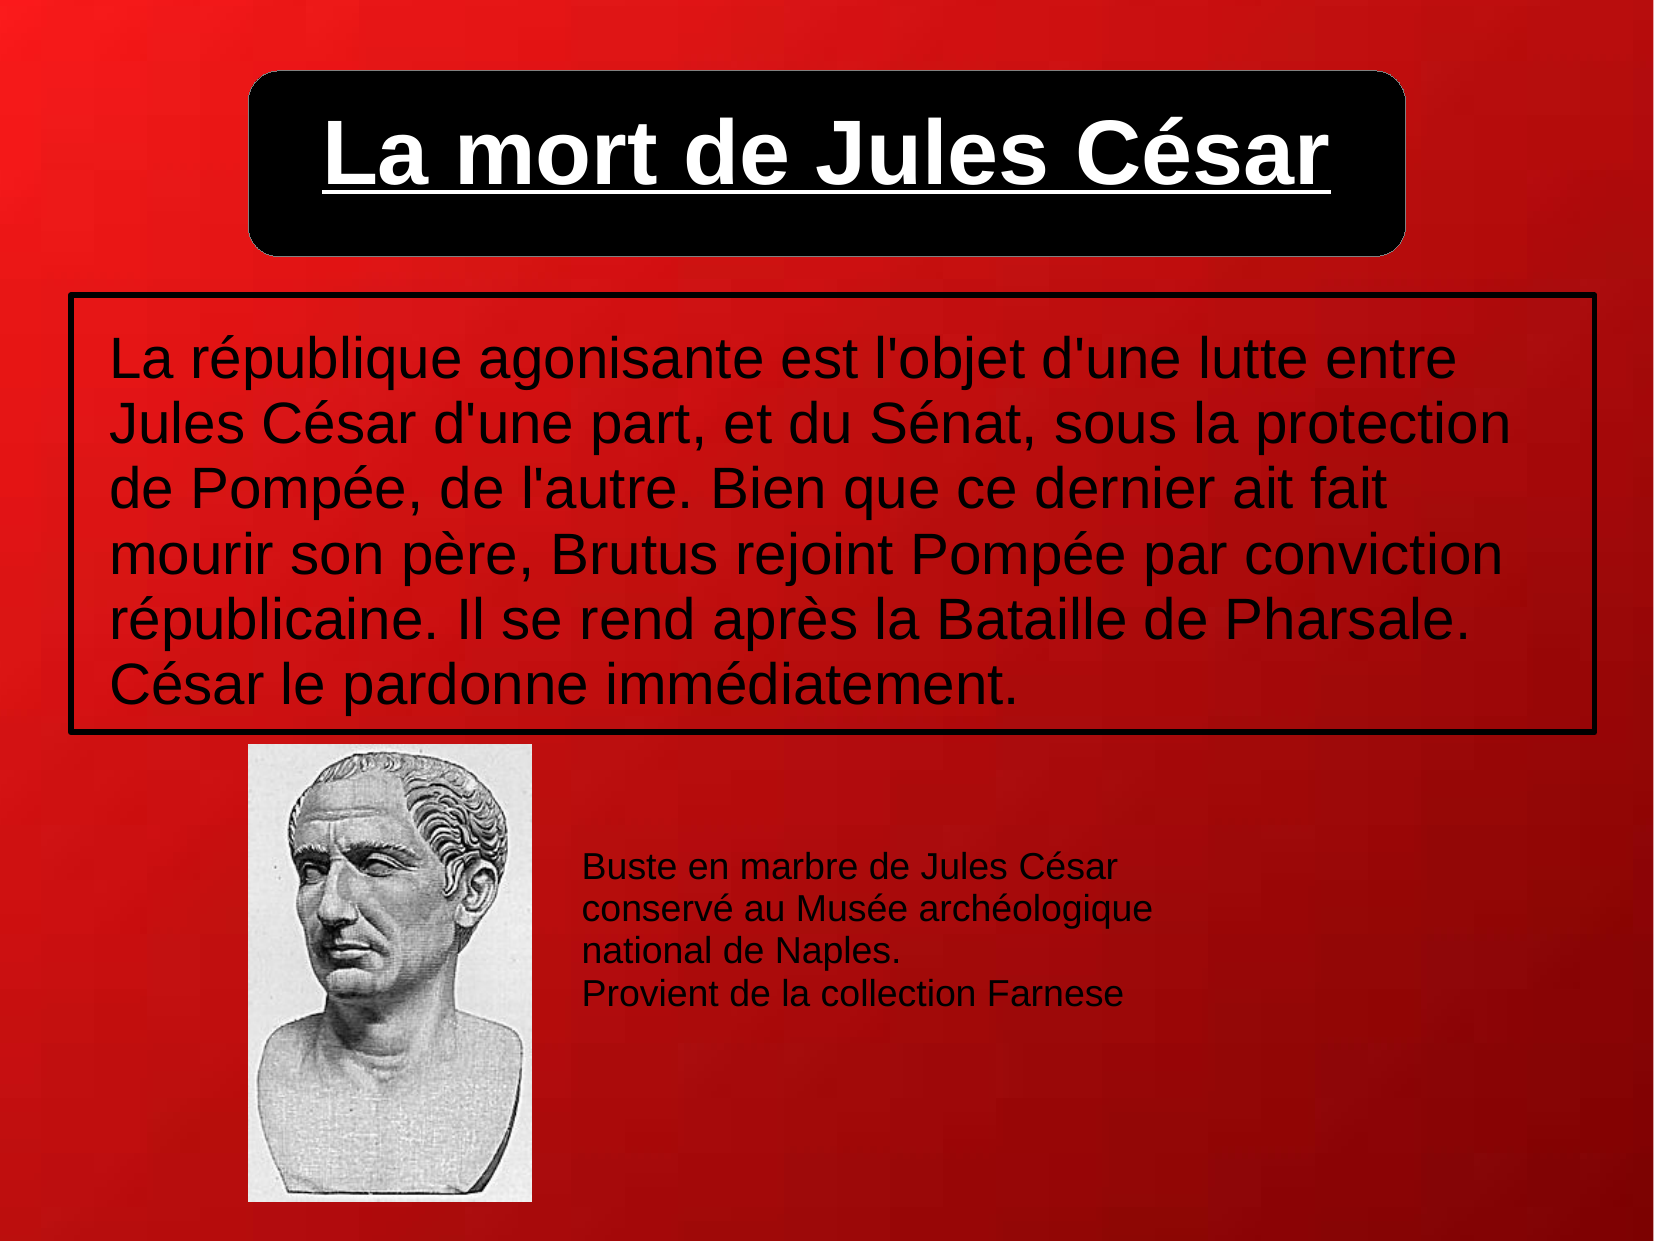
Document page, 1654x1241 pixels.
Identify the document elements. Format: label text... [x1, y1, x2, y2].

text_box La république agonisante est l'objet d'une lutte entre Jules César d'une part, et du Sénat, sous la protection de Pompée, de l'autre. Bien que ce dernier ait fait mourir son père, Brutus rejoint Pompée par conviction républicaine. Il se rend après la Bataille de Pharsale. César le pardonne immédiatement. [94, 318, 1571, 729]
picture [0, 0, 1654, 1241]
text_box La république agonisante est l'objet d'une lutte entre Jules César d'une part, et du Sénat, sous la protection de Pompée, de l'autre. Bien que ce dernier ait fait mourir son père, Brutus rejoint Pompée par conviction républicaine. Il se rend après la Bataille de Pharsale. César le pardonne immédiatement. [94, 735, 1571, 807]
text_box Buste en marbre de Jules César conservé au Musée archéologique national de Naples. Provient de la collection Farnese [566, 838, 1182, 1022]
title La mort de Jules César [82, 49, 1571, 257]
